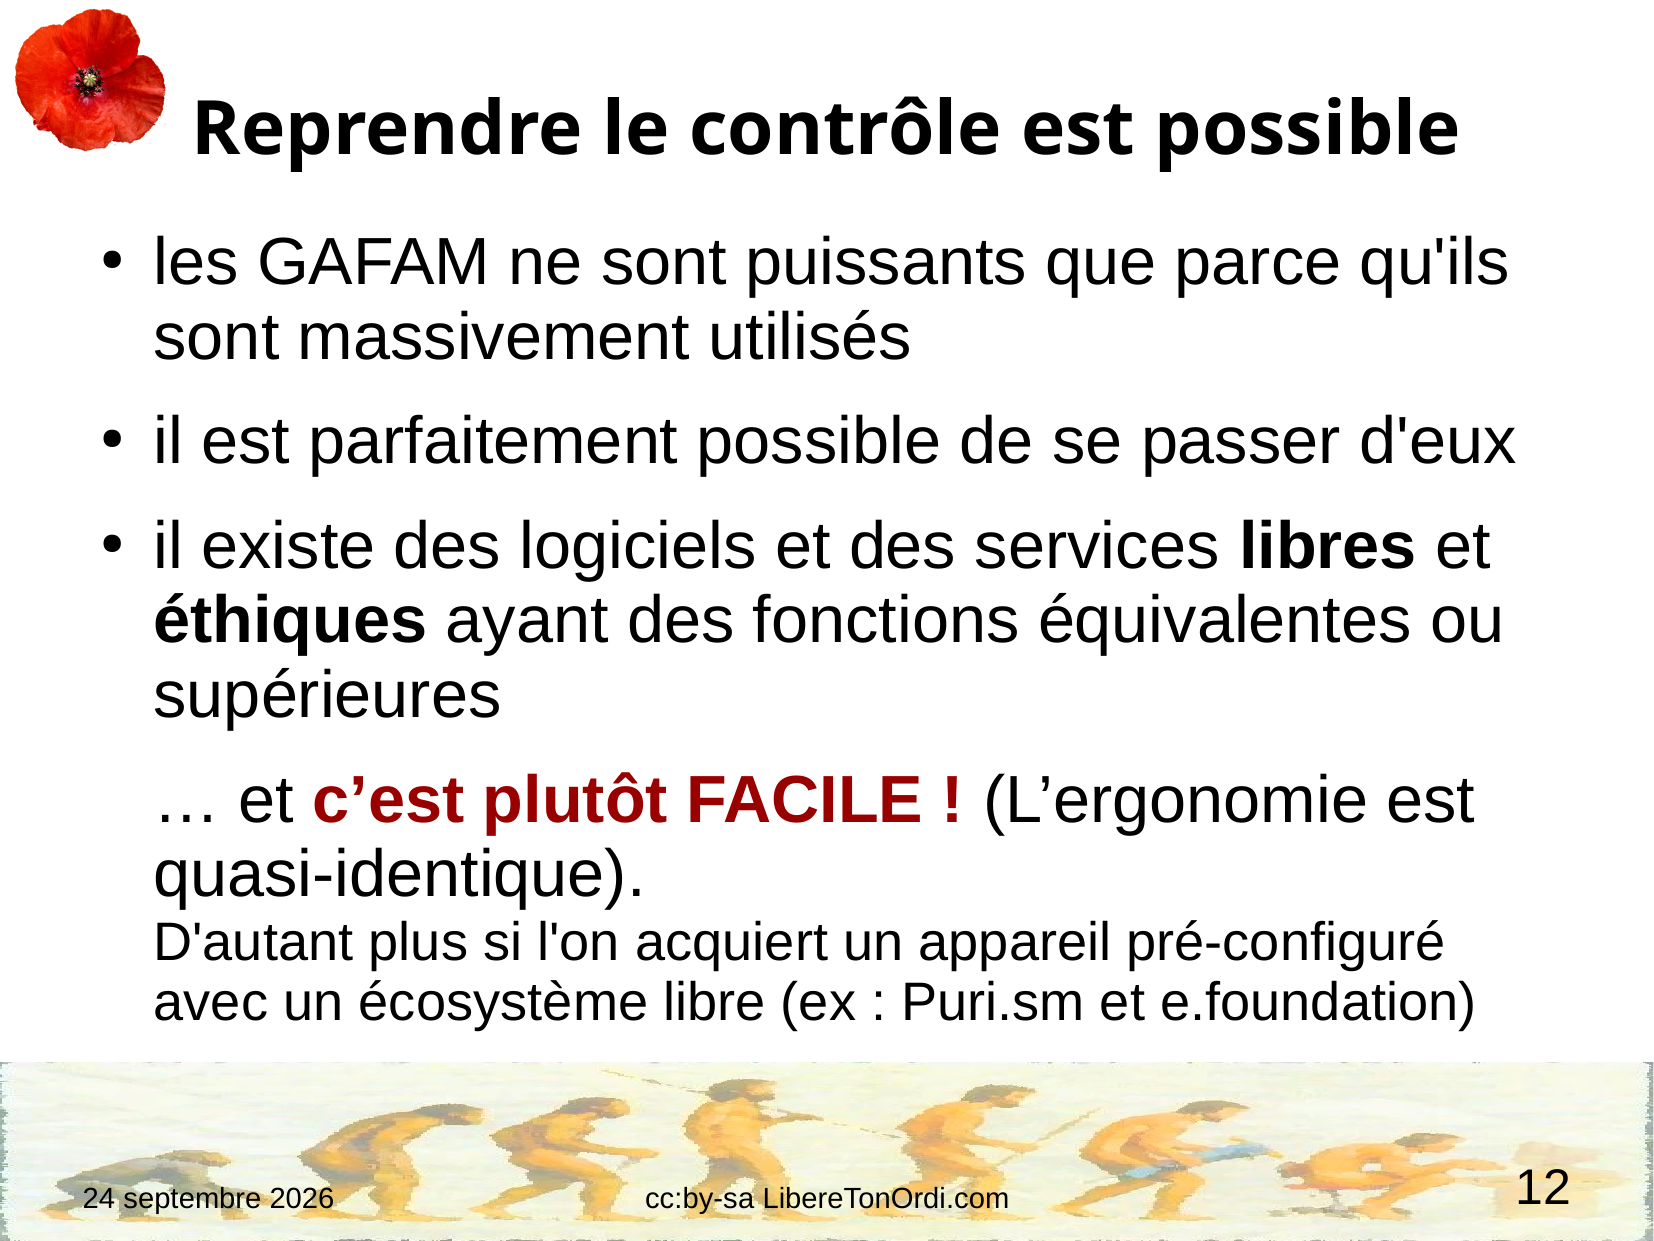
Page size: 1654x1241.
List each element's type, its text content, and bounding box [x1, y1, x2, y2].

picture [0, 1062, 1654, 1241]
title Reprendre le contrôle est possible [82, 49, 1571, 201]
list les GAFAM ne sont puissants que parce qu'ils sont massivement utilisés il est parfaitement possible de se passer d'eux il existe des logiciels et des services libres et éthiques ayant des fonctions équivalentes ou supérieures … et c’est plutôt FACILE ! (L’ergonomie est quasi-identique). D'autant plus si l'on acquiert un appareil pré-configuré avec un écosystème libre (ex : Puri.sm et e.foundation) [82, 224, 1571, 1063]
picture [11, 5, 169, 154]
